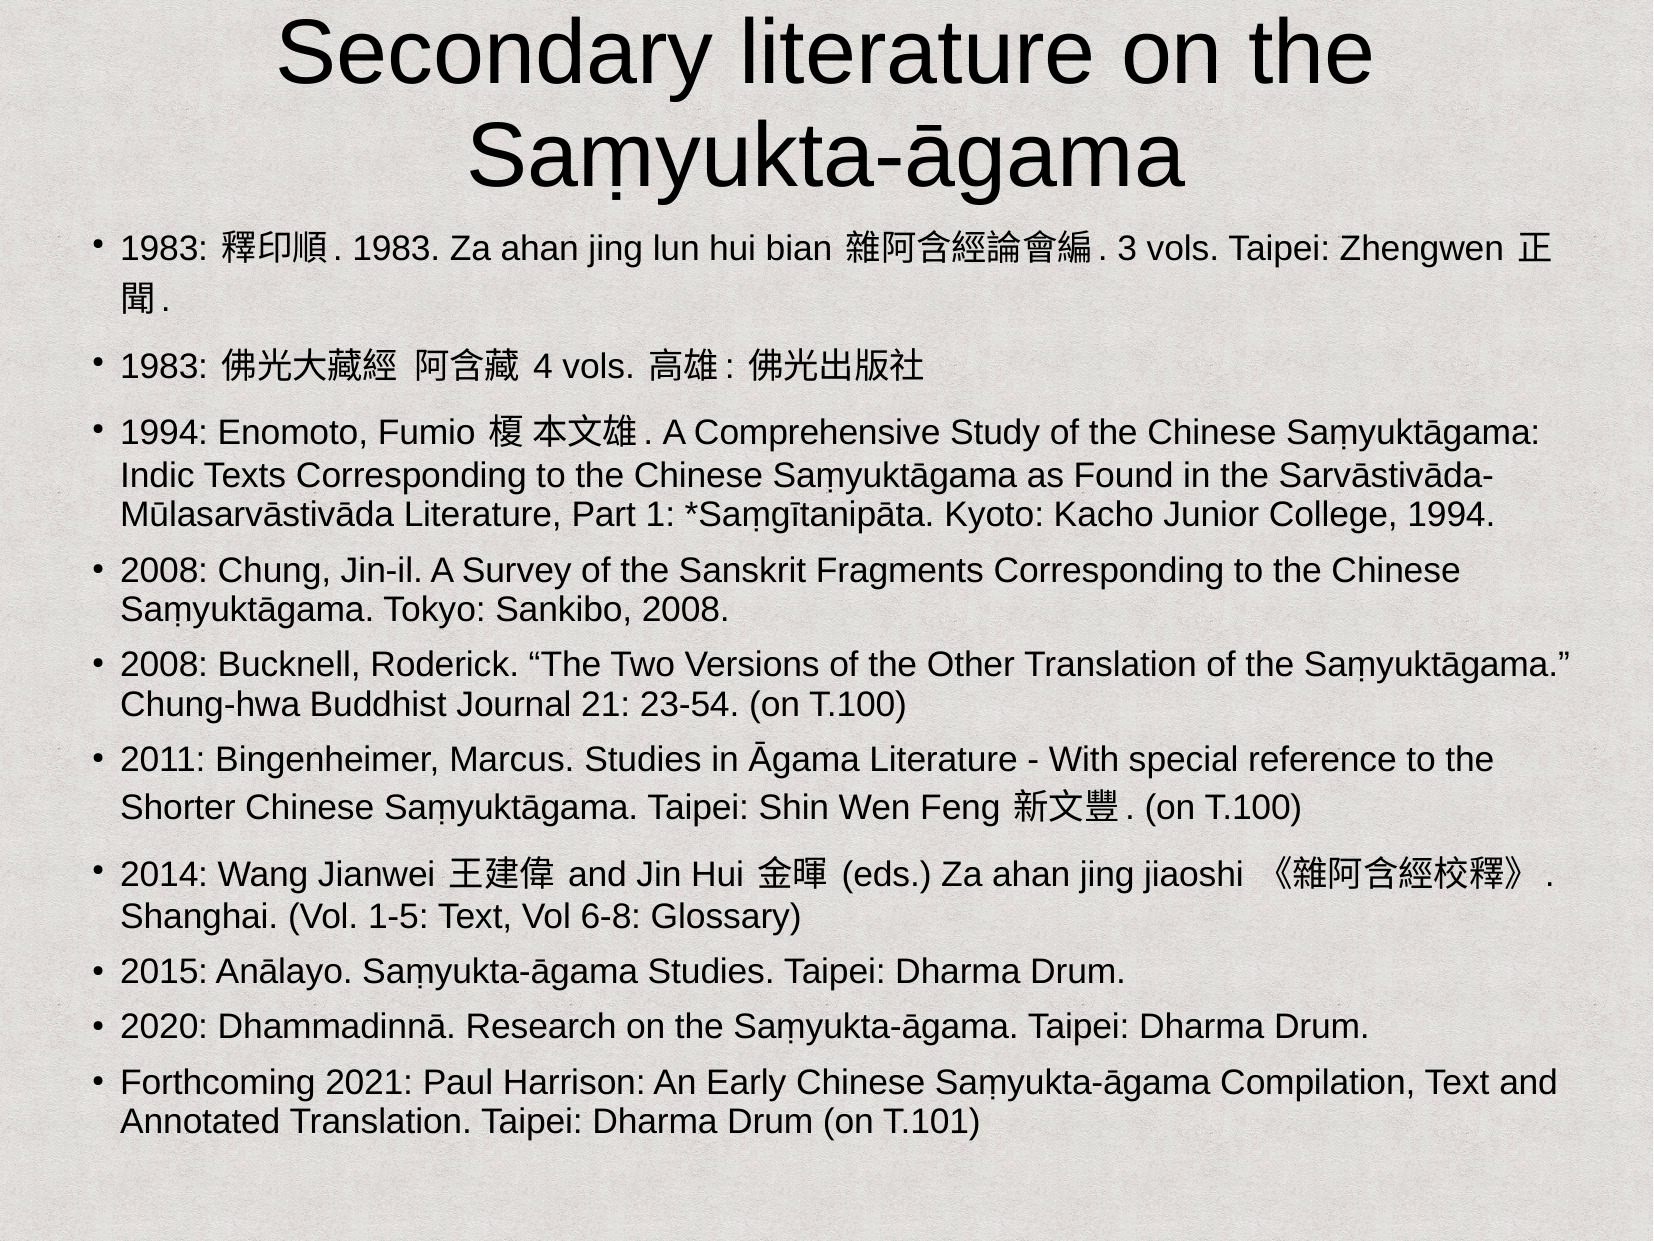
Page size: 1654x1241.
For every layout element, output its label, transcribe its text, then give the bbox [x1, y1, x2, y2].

list 1983: 釋印順. 1983. Za ahan jing lun hui bian 雜阿含經論會編. 3 vols. Taipei: Zhengwen 正聞. 1983: 佛光大藏經 阿含藏 4 vols. 高雄: 佛光出版社 1994: Enomoto, Fumio 榎 本⽂雄. A Comprehensive Study of the Chinese Saṃyuktāgama: Indic Texts Corresponding to the Chinese Saṃyuktāgama as Found in the Sarvāstivāda-Mūlasarvāstivāda Literature, Part 1: *Saṃgītanipāta. Kyoto: Kacho Junior College, 1994. 2008: Chung, Jin-il. A Survey of the Sanskrit Fragments Corresponding to the Chinese Saṃyuktāgama. Tokyo: Sankibo, 2008. 2008: Bucknell, Roderick. “The Two Versions of the Other Translation of the Saṃyuktāgama.” Chung-hwa Buddhist Journal 21: 23-54. (on T.100) 2011: Bingenheimer, Marcus. Studies in Āgama Literature - With special reference to the Shorter Chinese Saṃyuktāgama. Taipei: Shin Wen Feng 新文豐. (on T.100) 2014: Wang Jianwei 王建偉 and Jin Hui 金暉 (eds.) Za ahan jing jiaoshi 《雜阿含經校釋》. Shanghai. (Vol. 1-5: Text, Vol 6-8: Glossary) 2015: Anālayo. Saṃyukta-āgama Studies. Taipei: Dharma Drum. 2020: Dhammadinnā. Research on the Saṃyukta-āgama. Taipei: Dharma Drum. Forthcoming 2021: Paul Harrison: An Early Chinese Saṃyukta-āgama Compilation, Text and Annotated Translation. Taipei: Dharma Drum (on T.101) [82, 219, 1571, 1202]
picture [0, 0, 1654, 1241]
title Secondary literature on the Saṃyukta-āgama [82, 0, 1571, 208]
